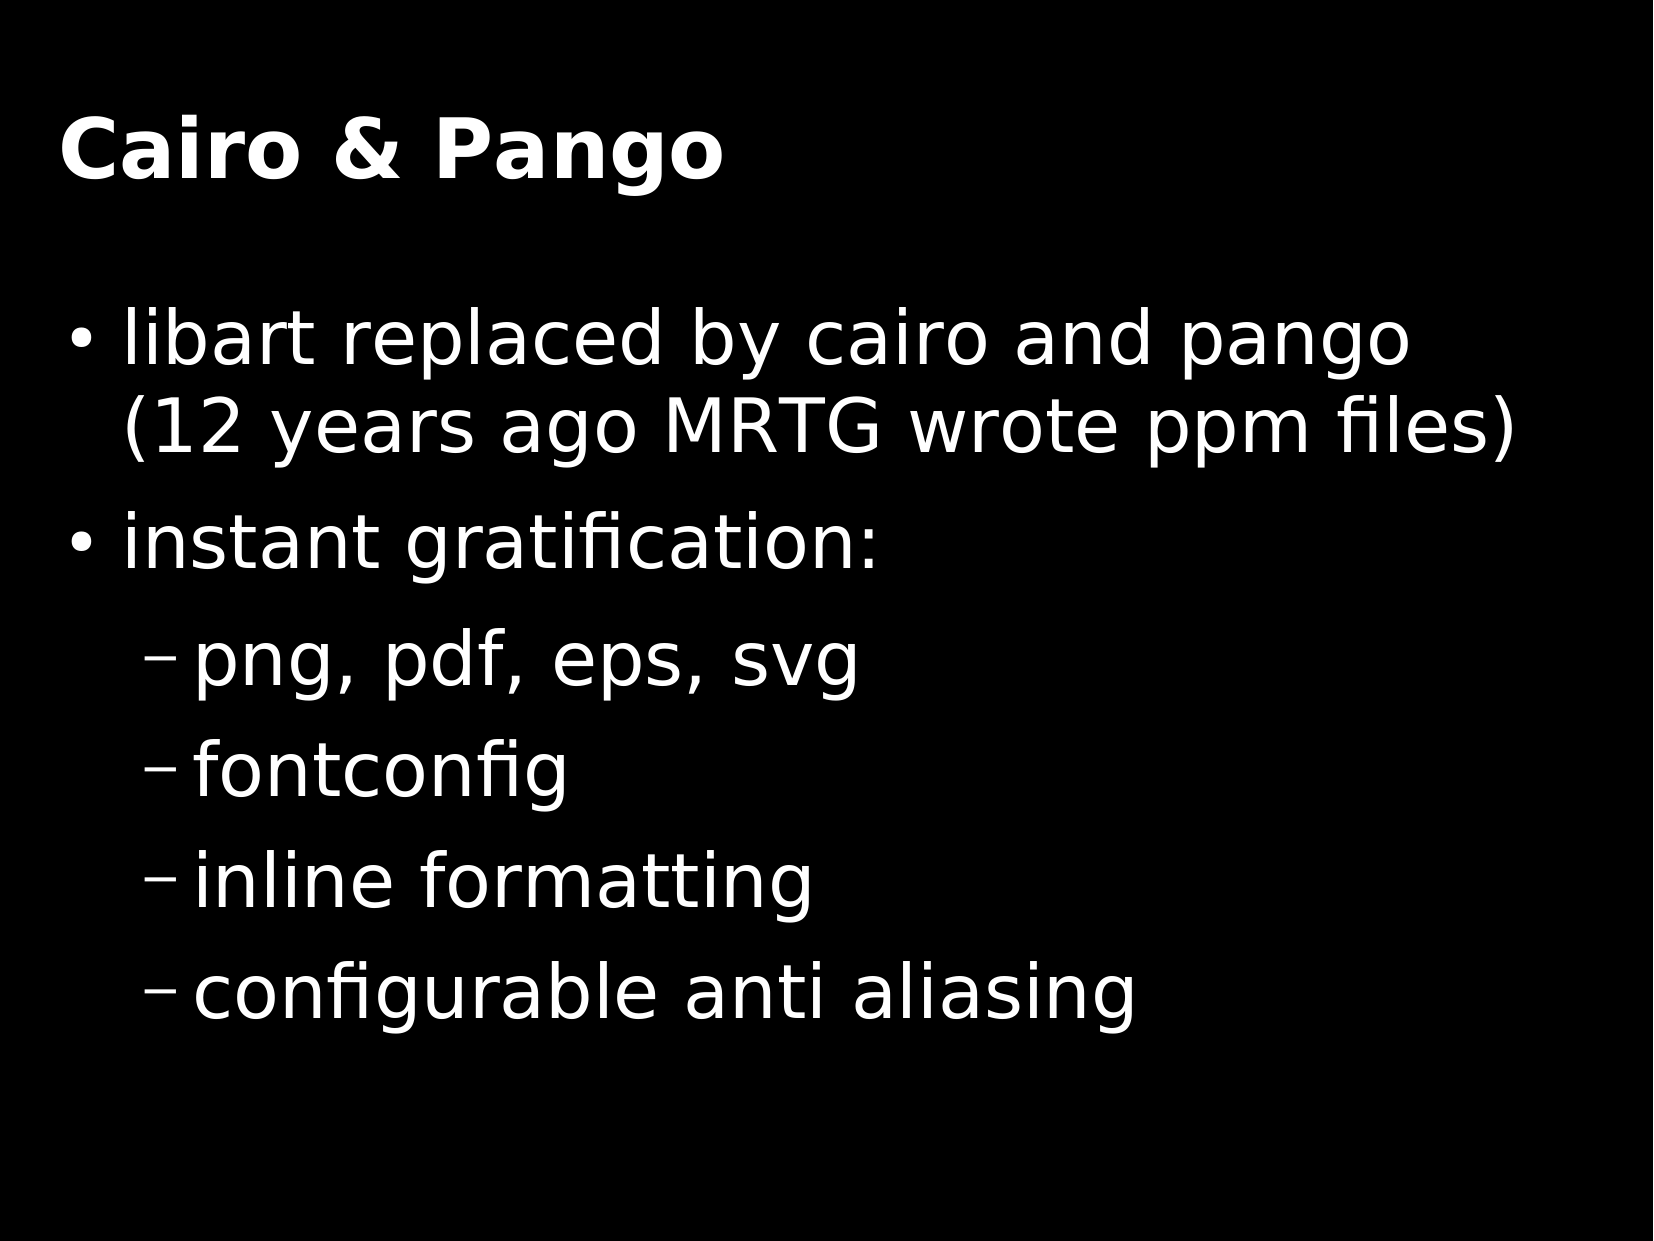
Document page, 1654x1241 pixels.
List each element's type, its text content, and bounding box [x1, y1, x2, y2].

list libart replaced by cairo and pango (12 years ago MRTG wrote ppm files) instant gratification: png, pdf, eps, svg fontconfig inline formatting configurable anti aliasing [50, 295, 1571, 1099]
title Cairo & Pango [59, 75, 1607, 225]
